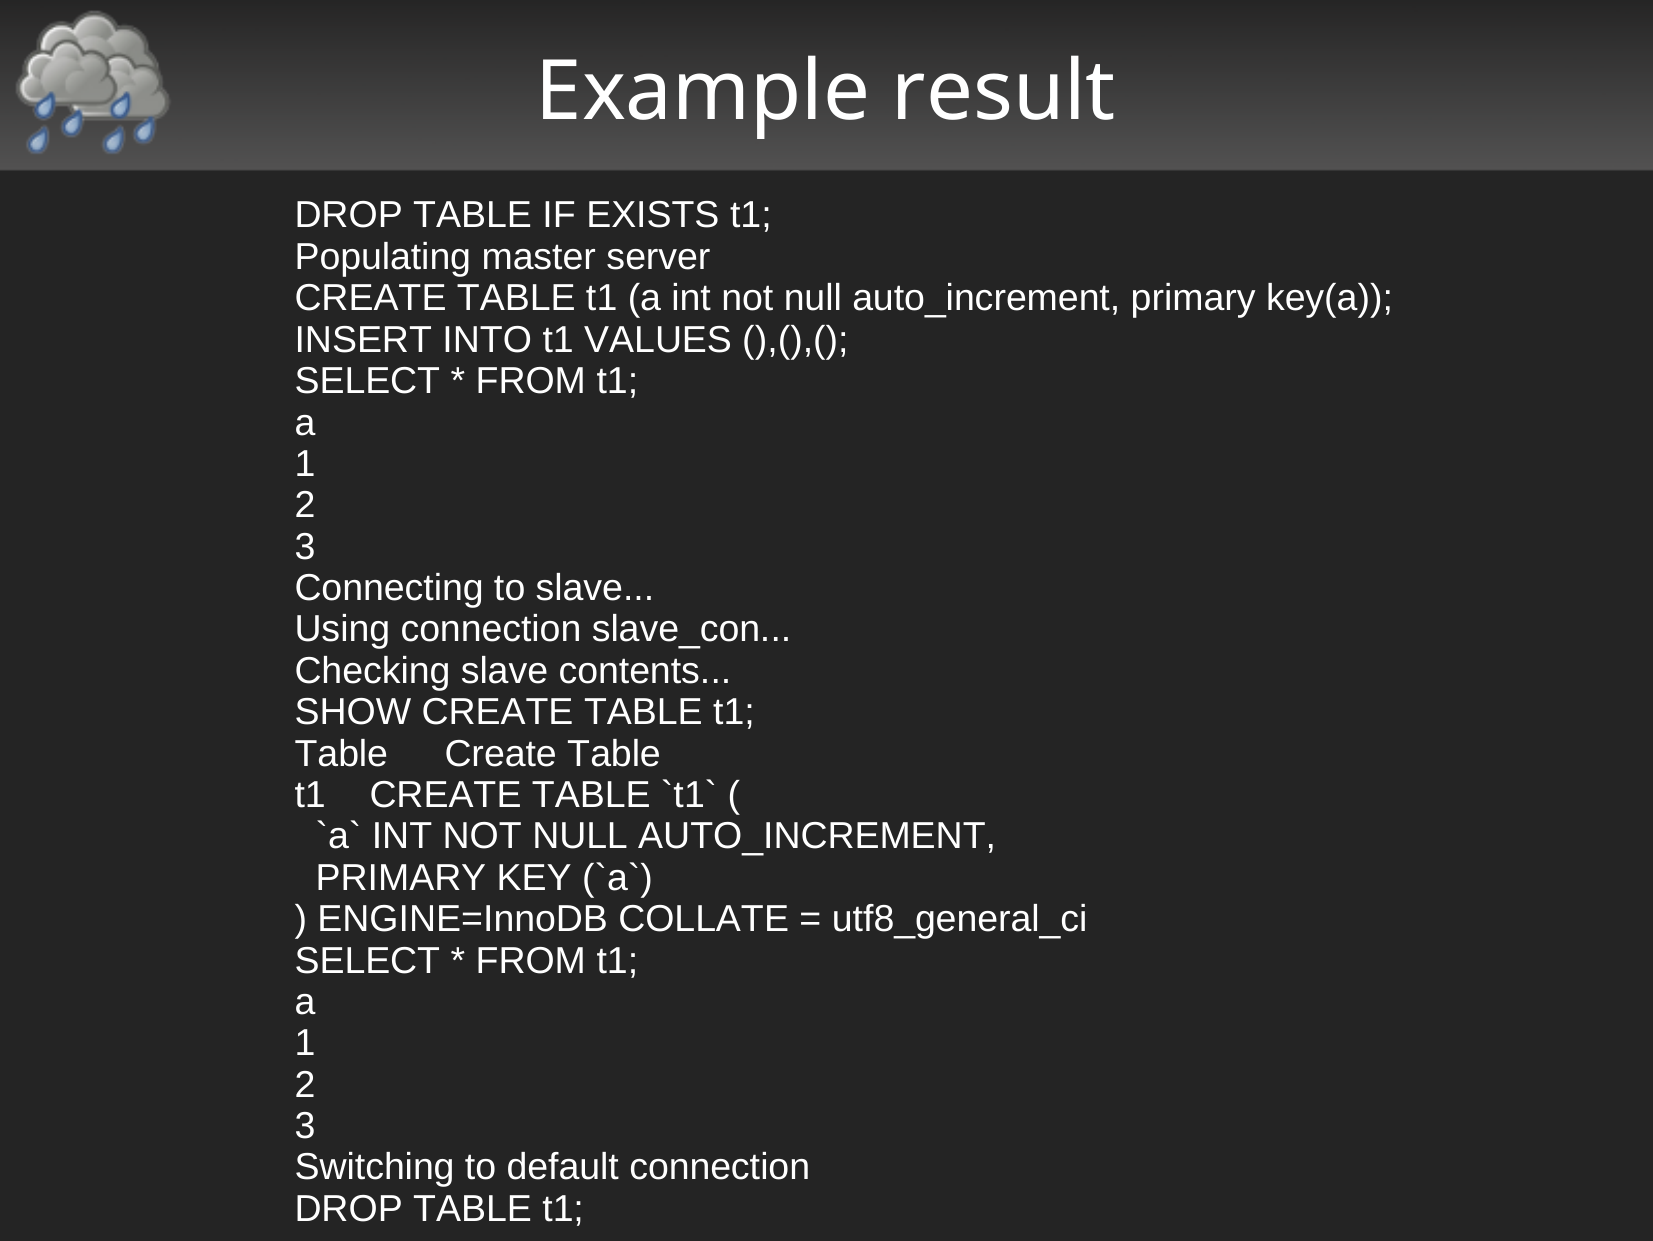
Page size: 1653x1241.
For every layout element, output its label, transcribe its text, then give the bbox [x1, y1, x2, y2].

picture [0, 0, 1653, 1241]
title Example result [82, 39, 1570, 137]
text_box DROP TABLE IF EXISTS t1; Populating master server CREATE TABLE t1 (a int not null auto_increment, primary key(a)); INSERT INTO t1 VALUES (),(),(); SELECT * FROM t1; a 1 2 3 Connecting to slave... Using connection slave_con... Checking slave contents... SHOW CREATE TABLE t1; Table Create Table t1 CREATE TABLE `t1` ( `a` INT NOT NULL AUTO_INCREMENT, PRIMARY KEY (`a`) ) ENGINE=InnoDB COLLATE = utf8_general_ci SELECT * FROM t1; a 1 2 3 Switching to default connection DROP TABLE t1; [279, 187, 1409, 1238]
